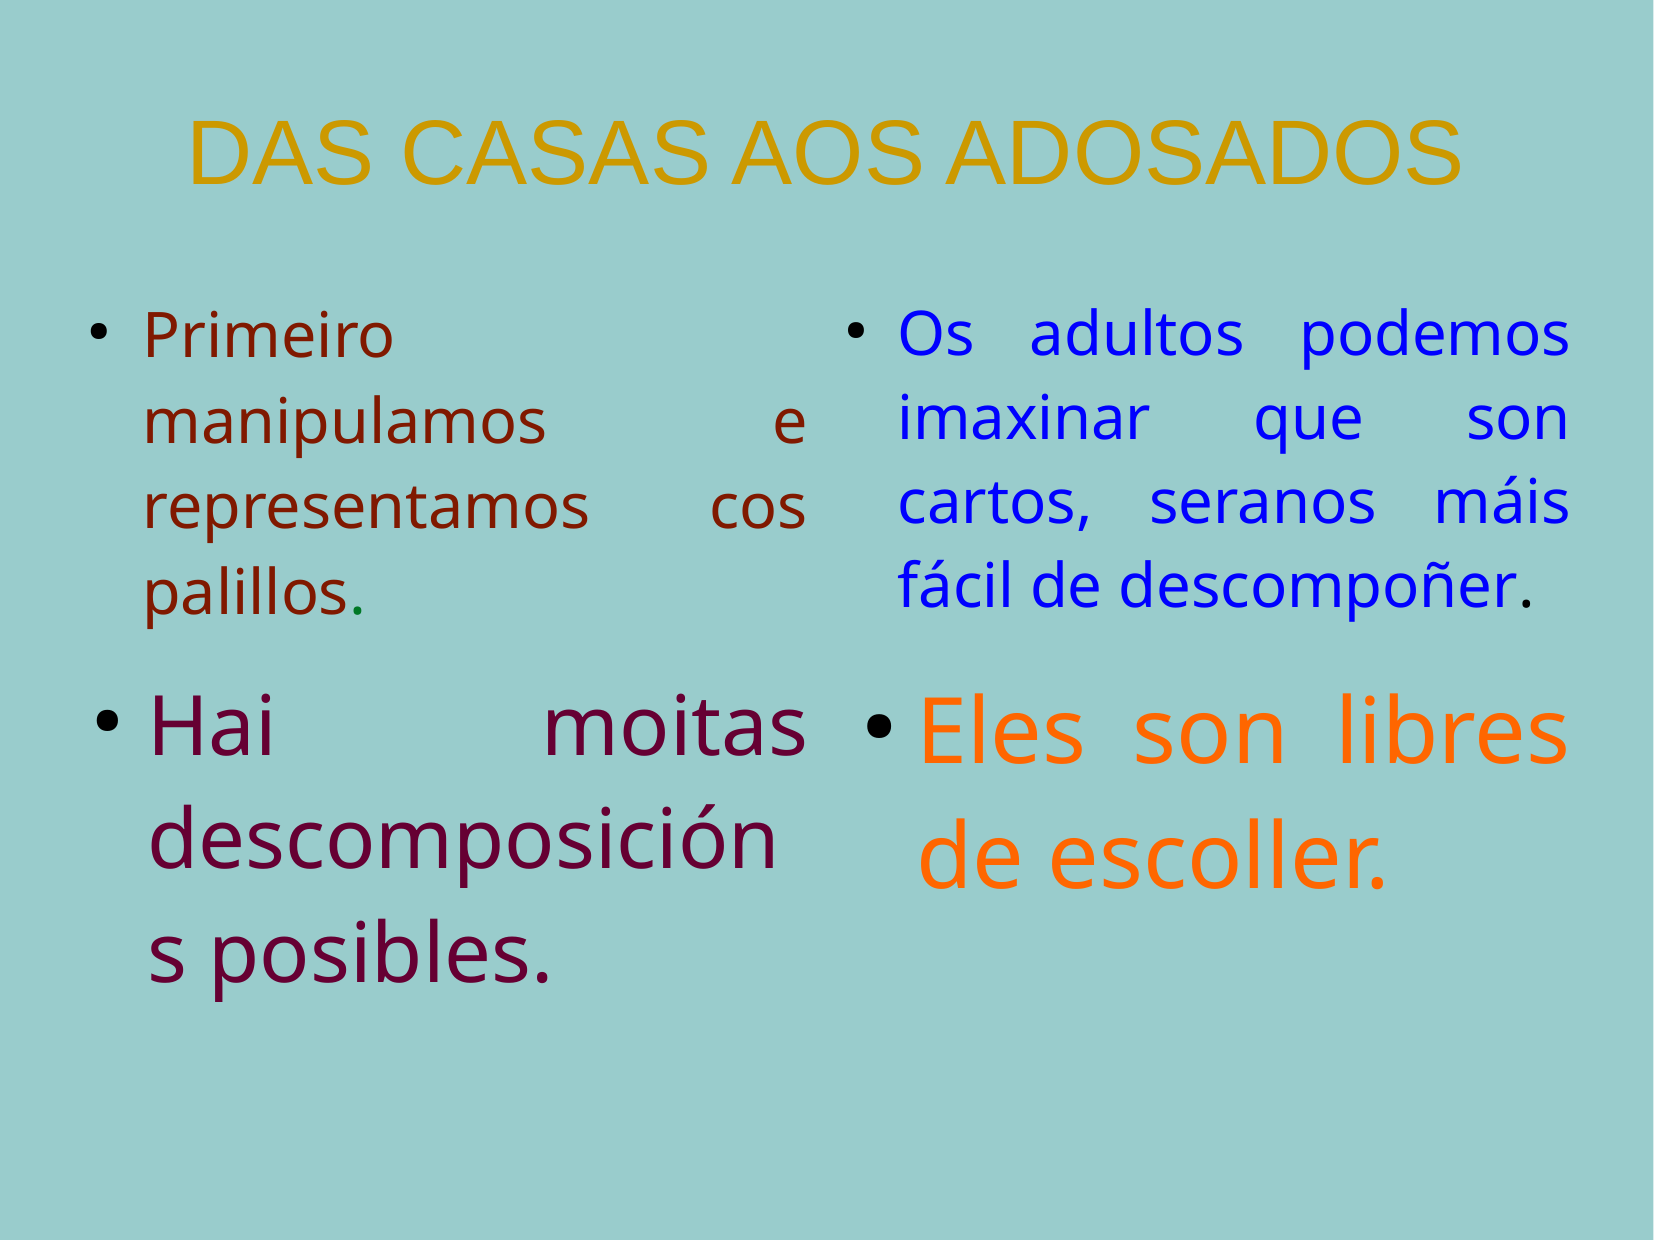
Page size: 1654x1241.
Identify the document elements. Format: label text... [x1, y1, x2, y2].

list Os adultos podemos imaxinar que son cartos, seranos máis fácil de descompoñer. [845, 290, 1572, 634]
list Hai moitas descomposicións posibles. [82, 665, 809, 1009]
list Primeiro manipulamos e representamos cos palillos. [82, 290, 809, 634]
list Eles son libres de escoller. [845, 665, 1572, 1009]
title DAS CASAS AOS ADOSADOS [82, 49, 1571, 257]
